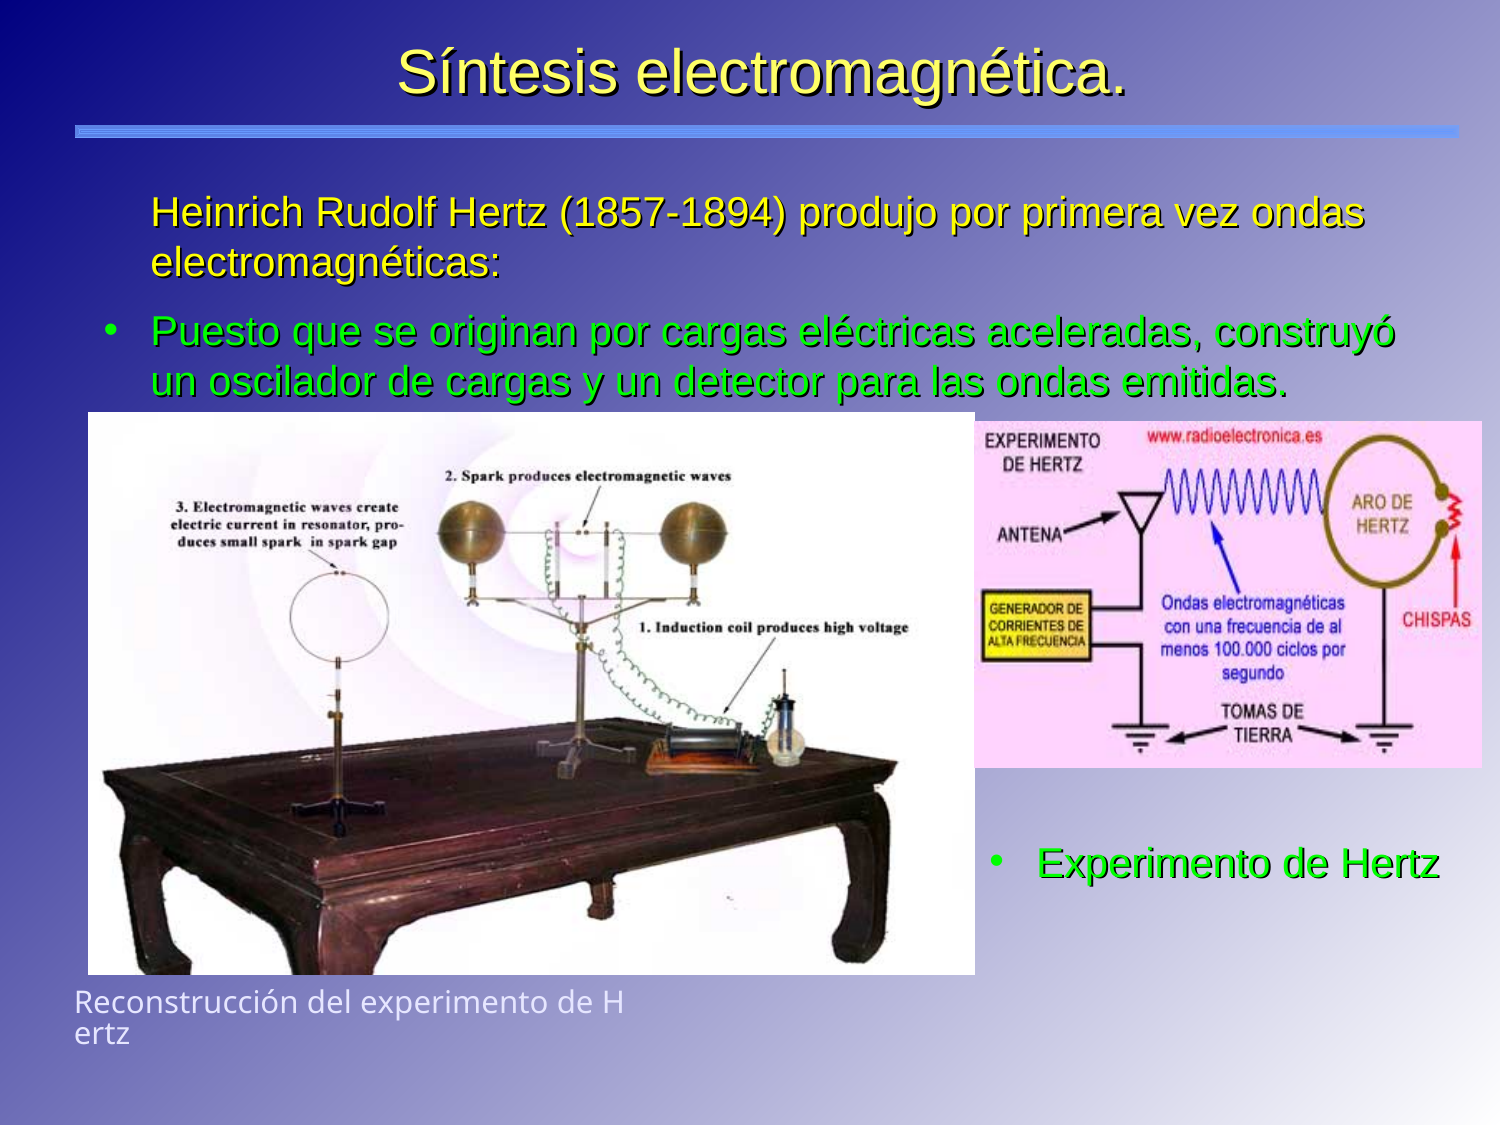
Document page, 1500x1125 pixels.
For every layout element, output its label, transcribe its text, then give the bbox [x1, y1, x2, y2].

text_box Experimento de Hertz [974, 827, 1477, 916]
text_box Heinrich Rudolf Hertz (1857-1894) produjo por primera vez ondas electromagnéticas: [88, 177, 1477, 265]
text_box Reconstrucción del experimento de Hertz [59, 974, 650, 1046]
picture [88, 412, 1482, 975]
text_box Síntesis electromagnética. [50, 23, 1476, 114]
text_box [75, 125, 1460, 138]
text_box Puesto que se originan por cargas eléctricas aceleradas, construyó un oscilador de cargas y un detector para las ondas emitidas. [88, 296, 1418, 384]
